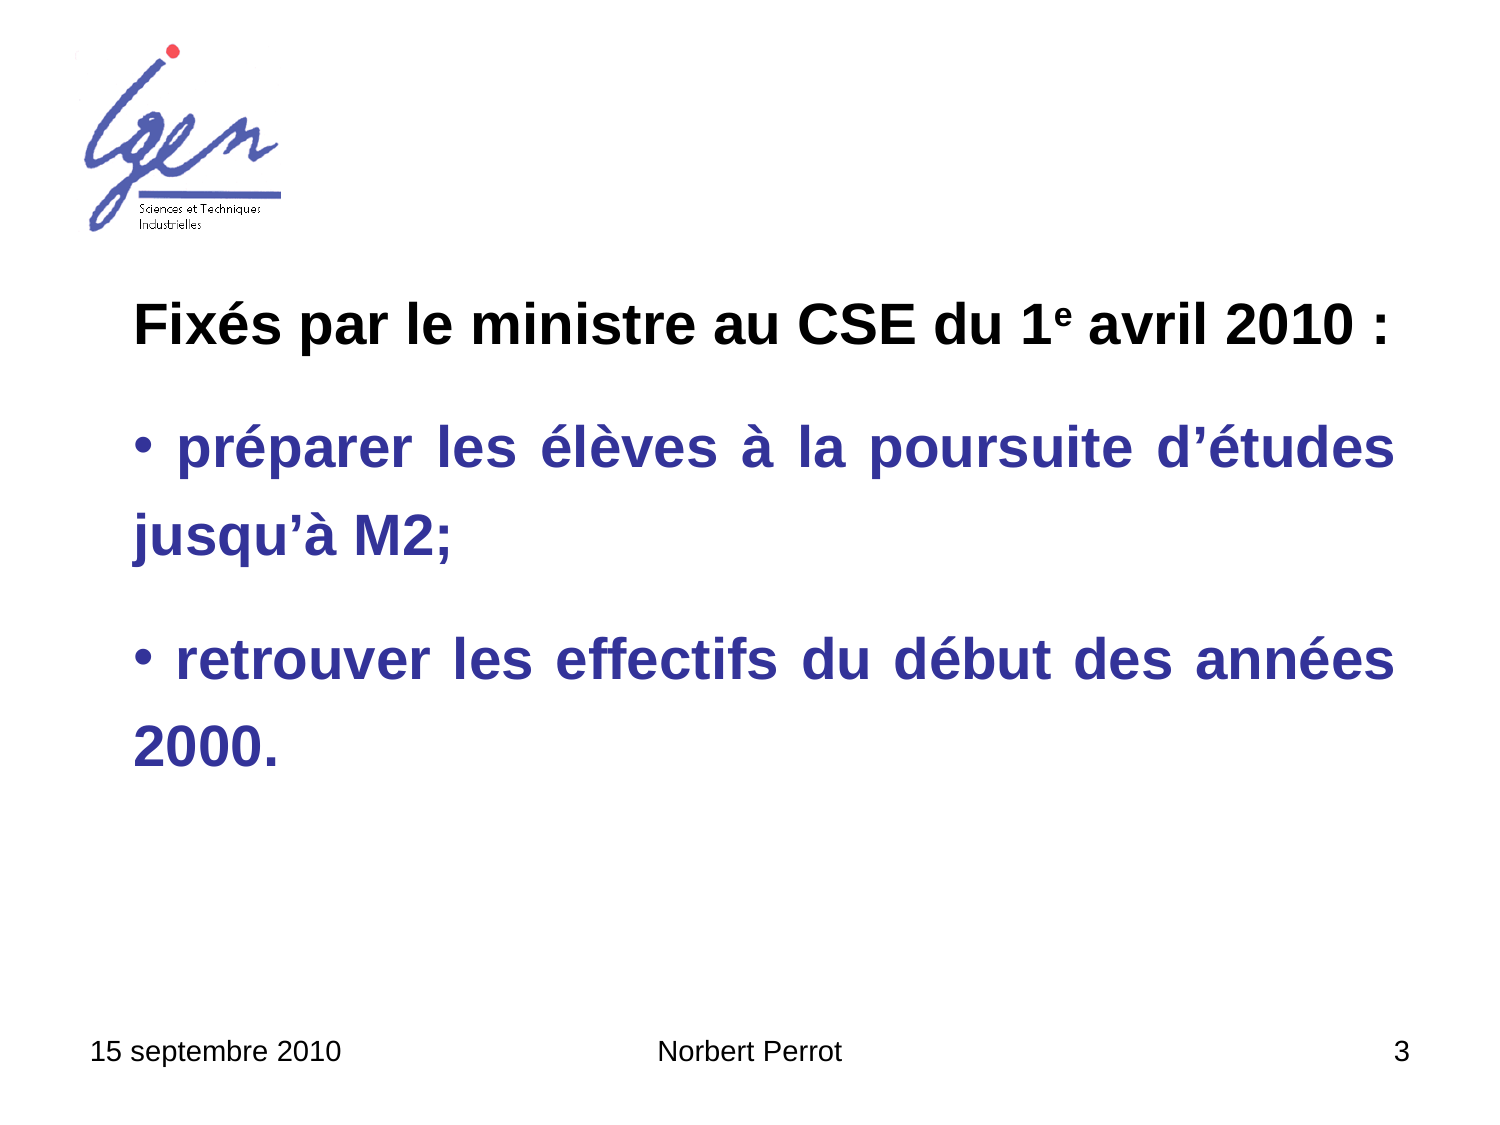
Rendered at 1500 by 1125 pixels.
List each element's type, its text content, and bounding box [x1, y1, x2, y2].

text_box 15 septembre 2010 [74, 1024, 426, 1103]
text_box Fixés par le ministre au CSE du 1e avril 2010 : préparer les élèves à la poursuite d’études jusqu’à M2; retrouver les effectifs du début des années 2000. [118, 278, 1413, 857]
text_box Norbert Perrot [512, 1024, 988, 1103]
text_box <numéro> [1074, 1024, 1426, 1103]
picture [75, 42, 281, 235]
